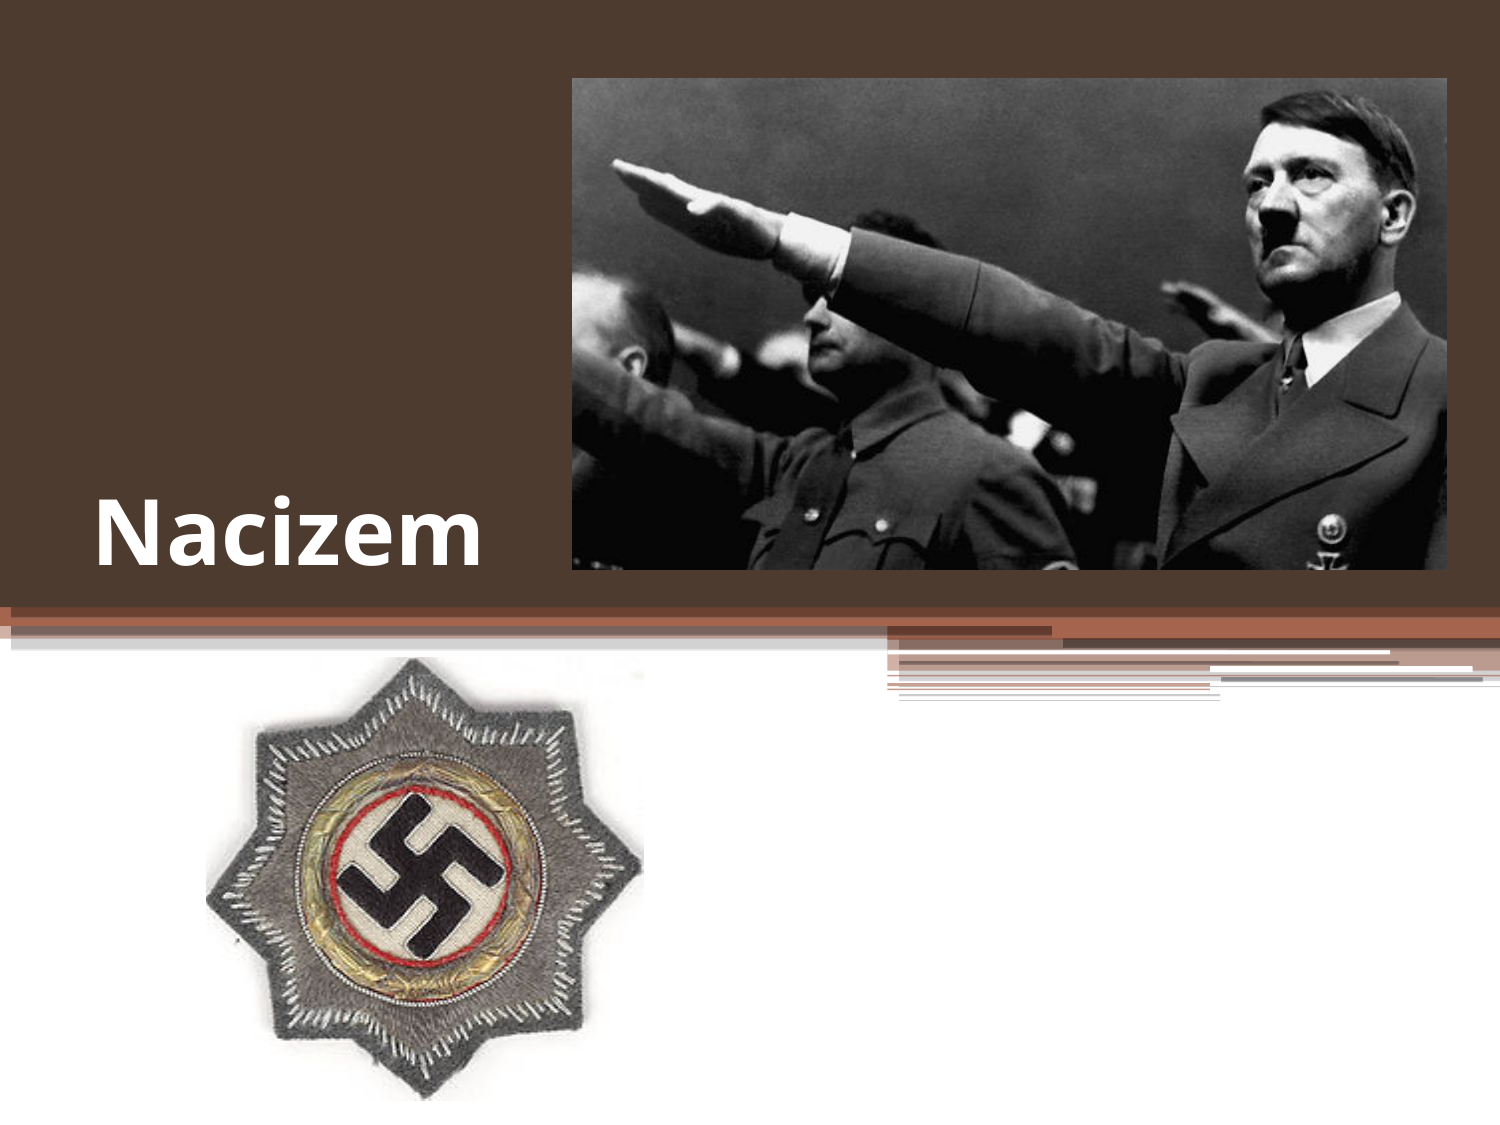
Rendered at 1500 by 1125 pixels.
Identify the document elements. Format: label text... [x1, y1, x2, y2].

picture [206, 657, 644, 1101]
title Nacizem [76, 350, 1465, 592]
picture [572, 78, 1447, 570]
